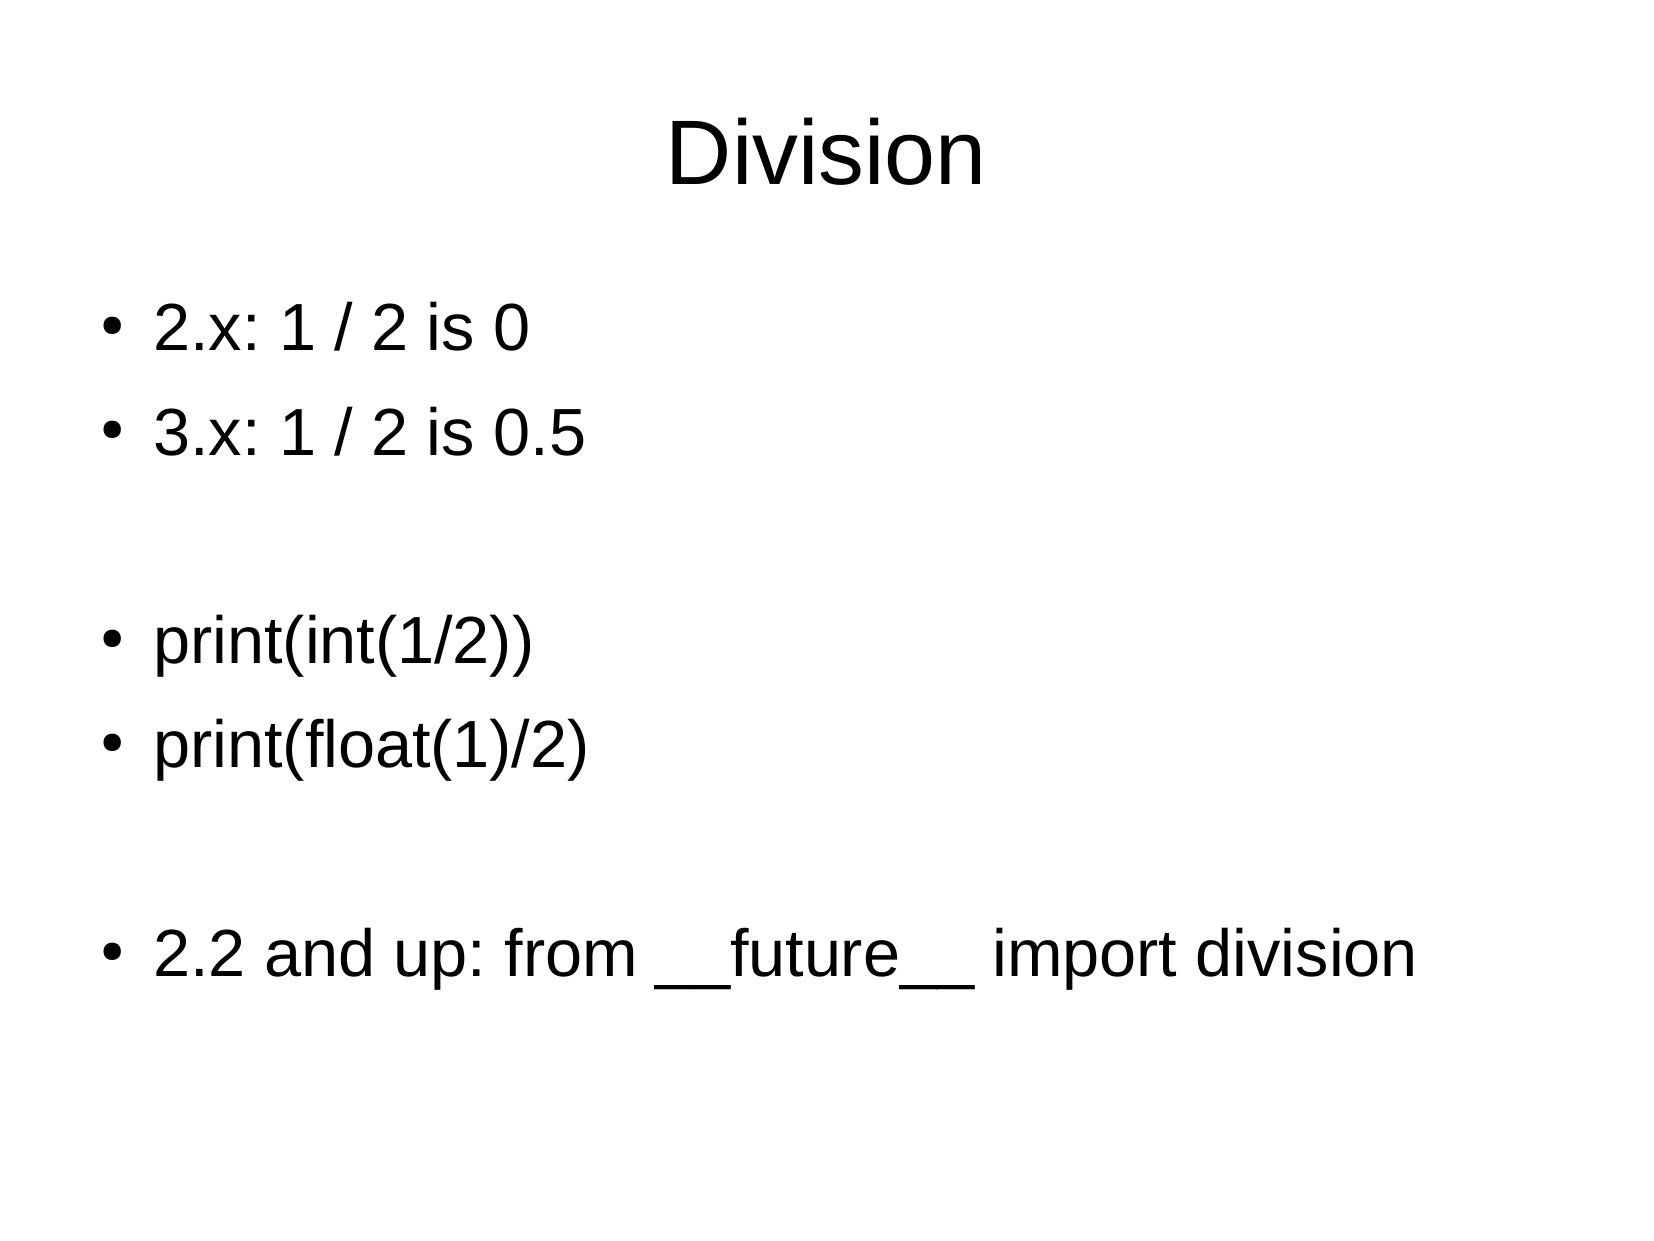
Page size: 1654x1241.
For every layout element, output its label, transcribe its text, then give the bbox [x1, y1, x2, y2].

title Division [82, 49, 1571, 257]
list 2.x: 1 / 2 is 0 3.x: 1 / 2 is 0.5 print(int(1/2)) print(float(1)/2) 2.2 and up: from __future__ import division [82, 290, 1538, 1109]
